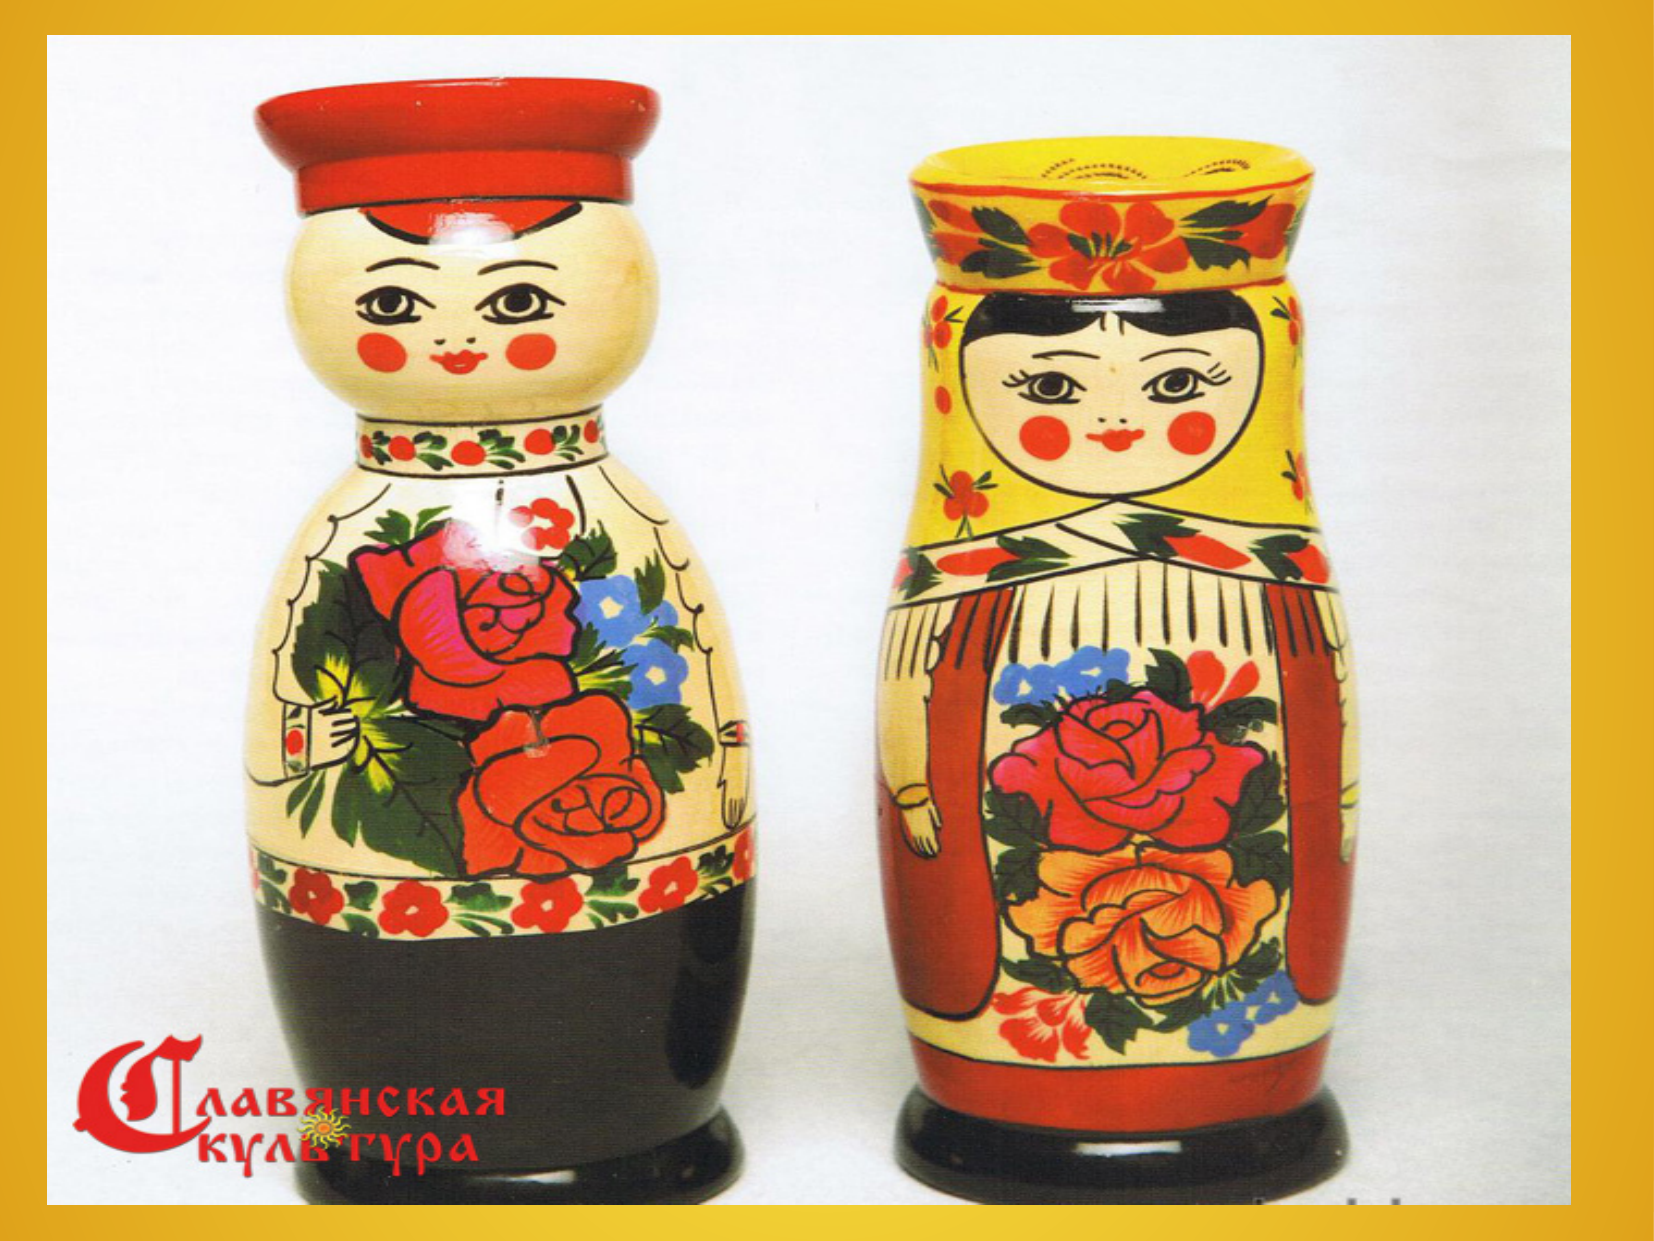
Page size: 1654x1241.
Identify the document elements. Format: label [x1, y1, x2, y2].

picture [47, 35, 1571, 1205]
